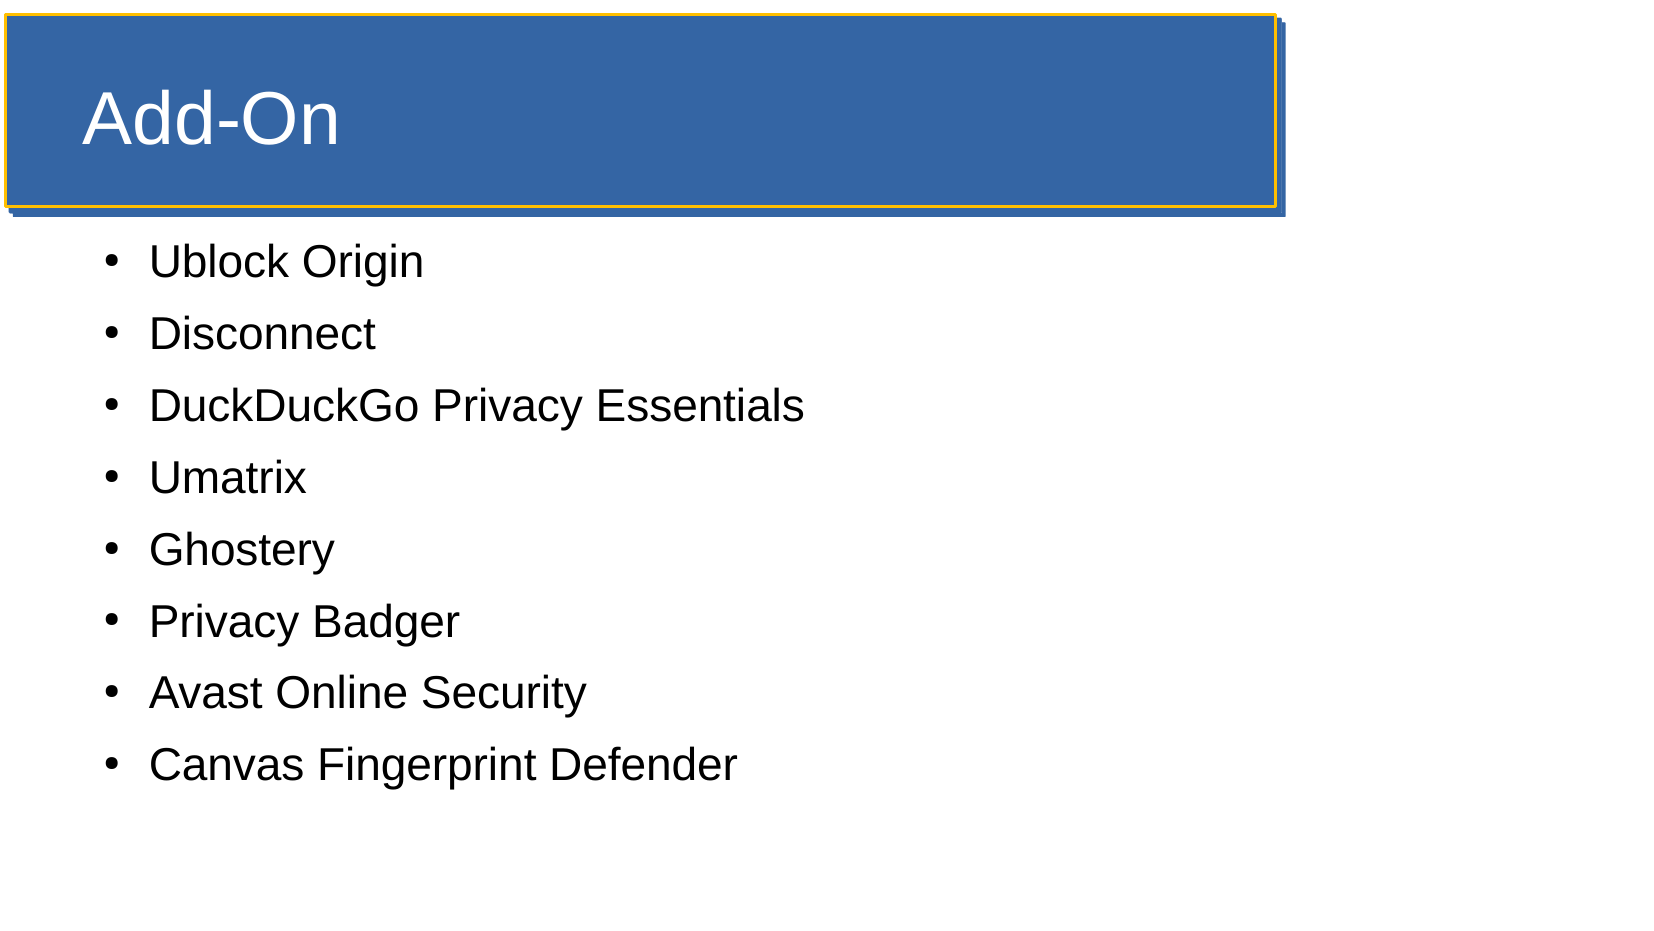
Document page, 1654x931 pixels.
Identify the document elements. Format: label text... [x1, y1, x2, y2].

list Ublock Origin Disconnect DuckDuckGo Privacy Essentials Umatrix Ghostery Privacy Badger Avast Online Security Canvas Fingerprint Defender [88, 236, 1565, 798]
title Add-On [82, 44, 1235, 192]
